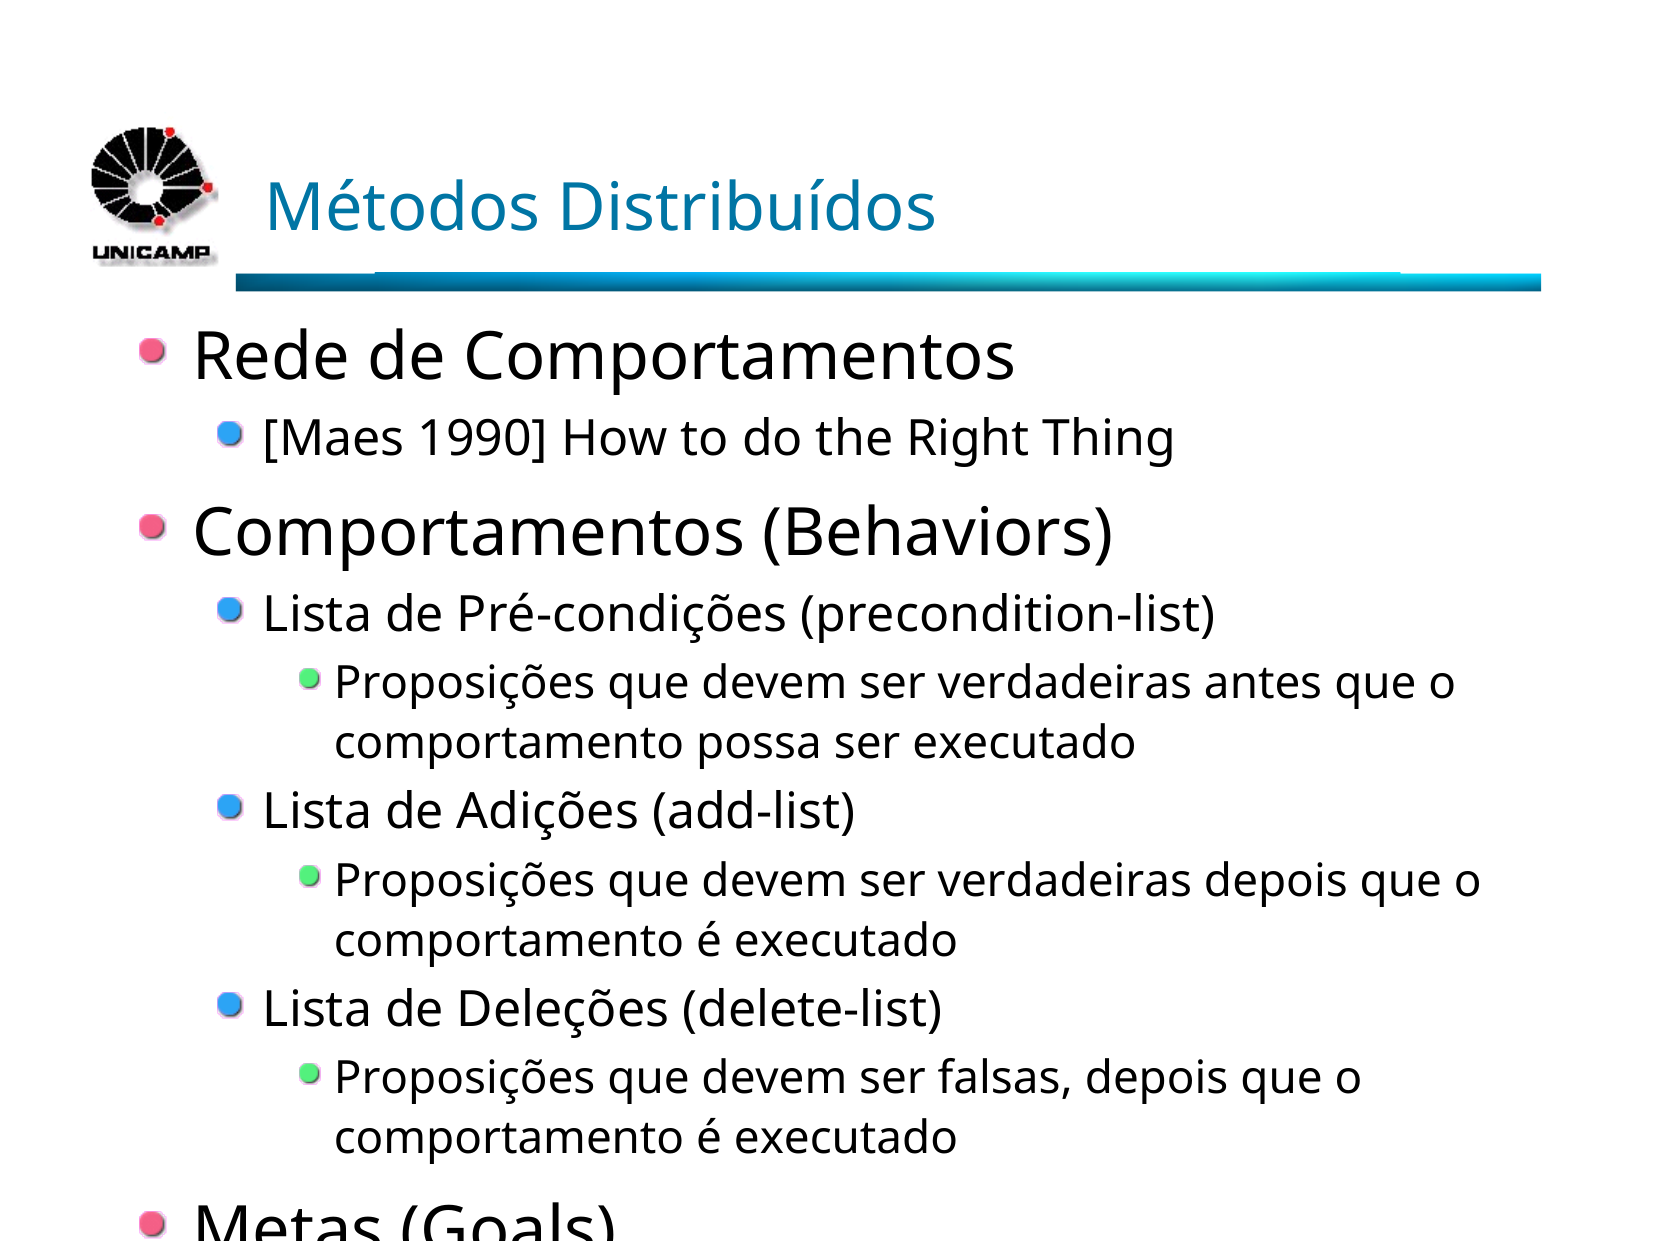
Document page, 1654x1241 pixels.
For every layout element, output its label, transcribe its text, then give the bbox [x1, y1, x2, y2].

list Rede de Comportamentos [Maes 1990] How to do the Right Thing Comportamentos (Behaviors) Lista de Pré-condições (precondition-list) Proposições que devem ser verdadeiras antes que o comportamento possa ser executado Lista de Adições (add-list) Proposições que devem ser verdadeiras depois que o comportamento é executado Lista de Deleções (delete-list) Proposições que devem ser falsas, depois que o comportamento é executado Metas (Goals) [121, 309, 1534, 1172]
picture [138, 1210, 168, 1240]
picture [125, 272, 1654, 295]
title Métodos Distribuídos [264, 42, 1534, 250]
